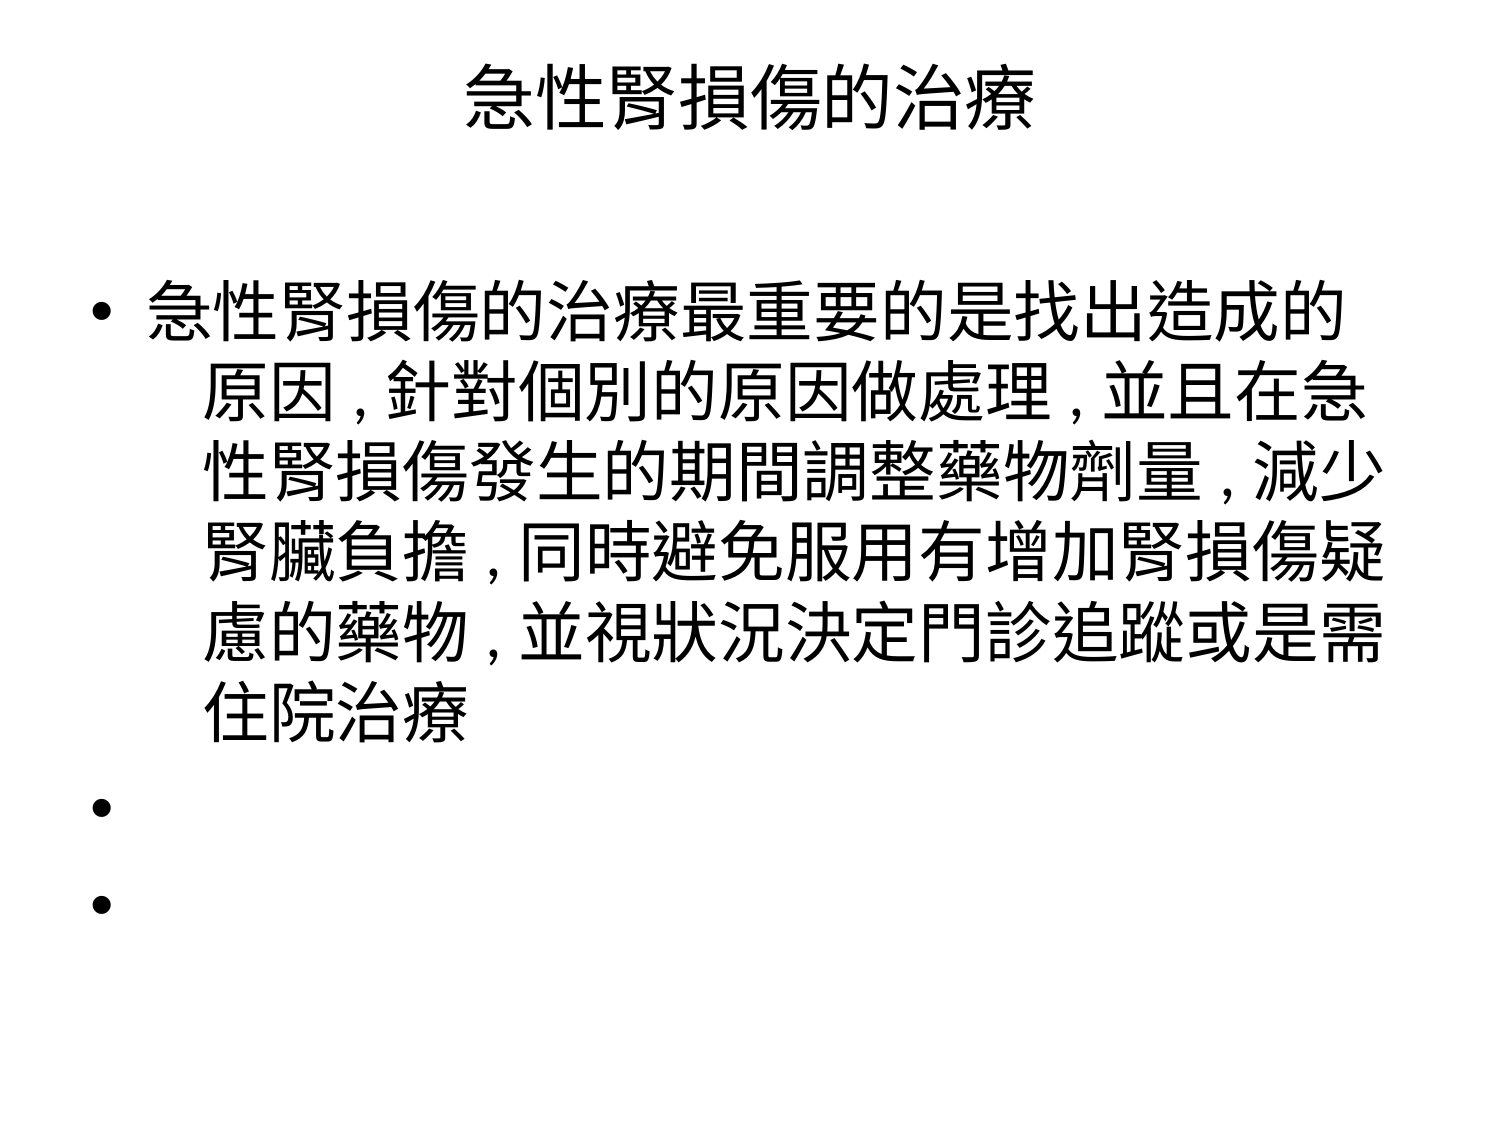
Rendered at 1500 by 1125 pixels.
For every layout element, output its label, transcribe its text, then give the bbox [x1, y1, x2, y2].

title 急性腎損傷的治療 [75, 45, 1426, 233]
list 急性腎損傷的治療最重要的是找出造成的原因,針對個別的原因做處理,並且在急性腎損傷發生的期間調整藥物劑量,減少腎臟負擔,同時避免服用有增加腎損傷疑慮的藥物,並視狀況決定門診追蹤或是需住院治療 [75, 262, 1426, 1005]
